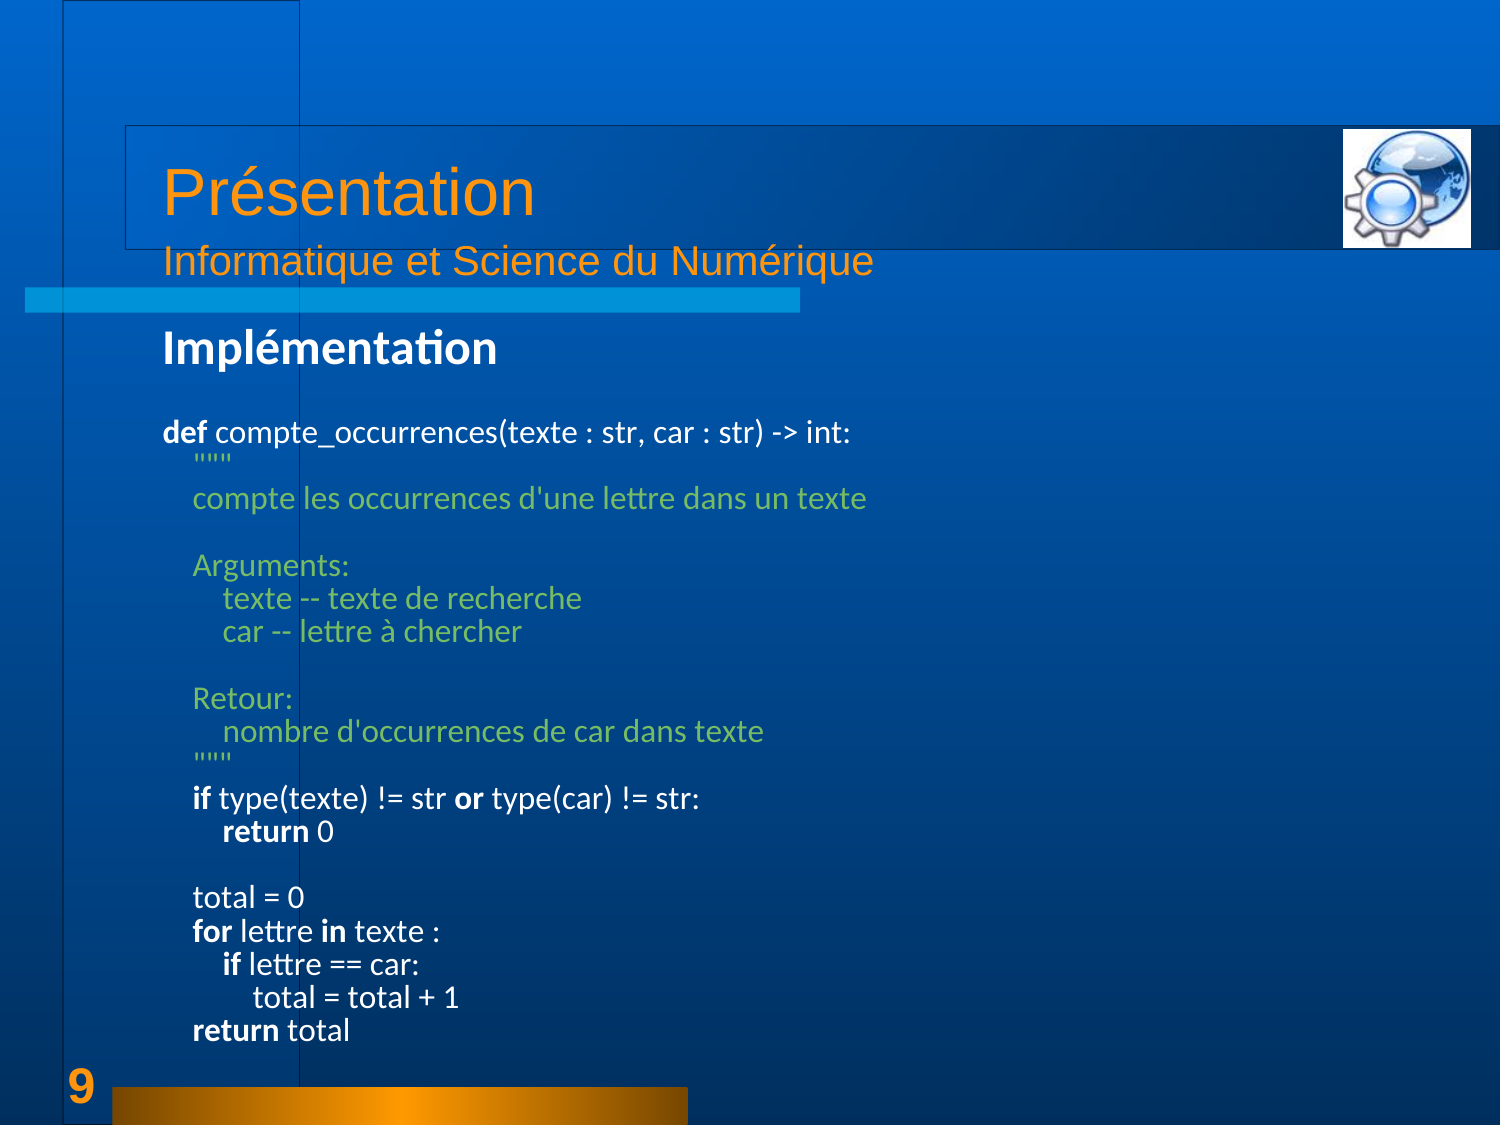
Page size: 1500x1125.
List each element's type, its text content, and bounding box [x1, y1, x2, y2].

text_box Implémentation def compte_occurrences(texte : str, car : str) -> int: """ compte les occurrences d'une lettre dans un texte Arguments: texte -- texte de recherche car -- lettre à chercher Retour: nombre d'occurrences de car dans texte """ if type(texte) != str or type(car) != str: return 0 total = 0 for lettre in texte : if lettre == car: total = total + 1 return total [147, 319, 1270, 1063]
picture [1343, 129, 1471, 248]
